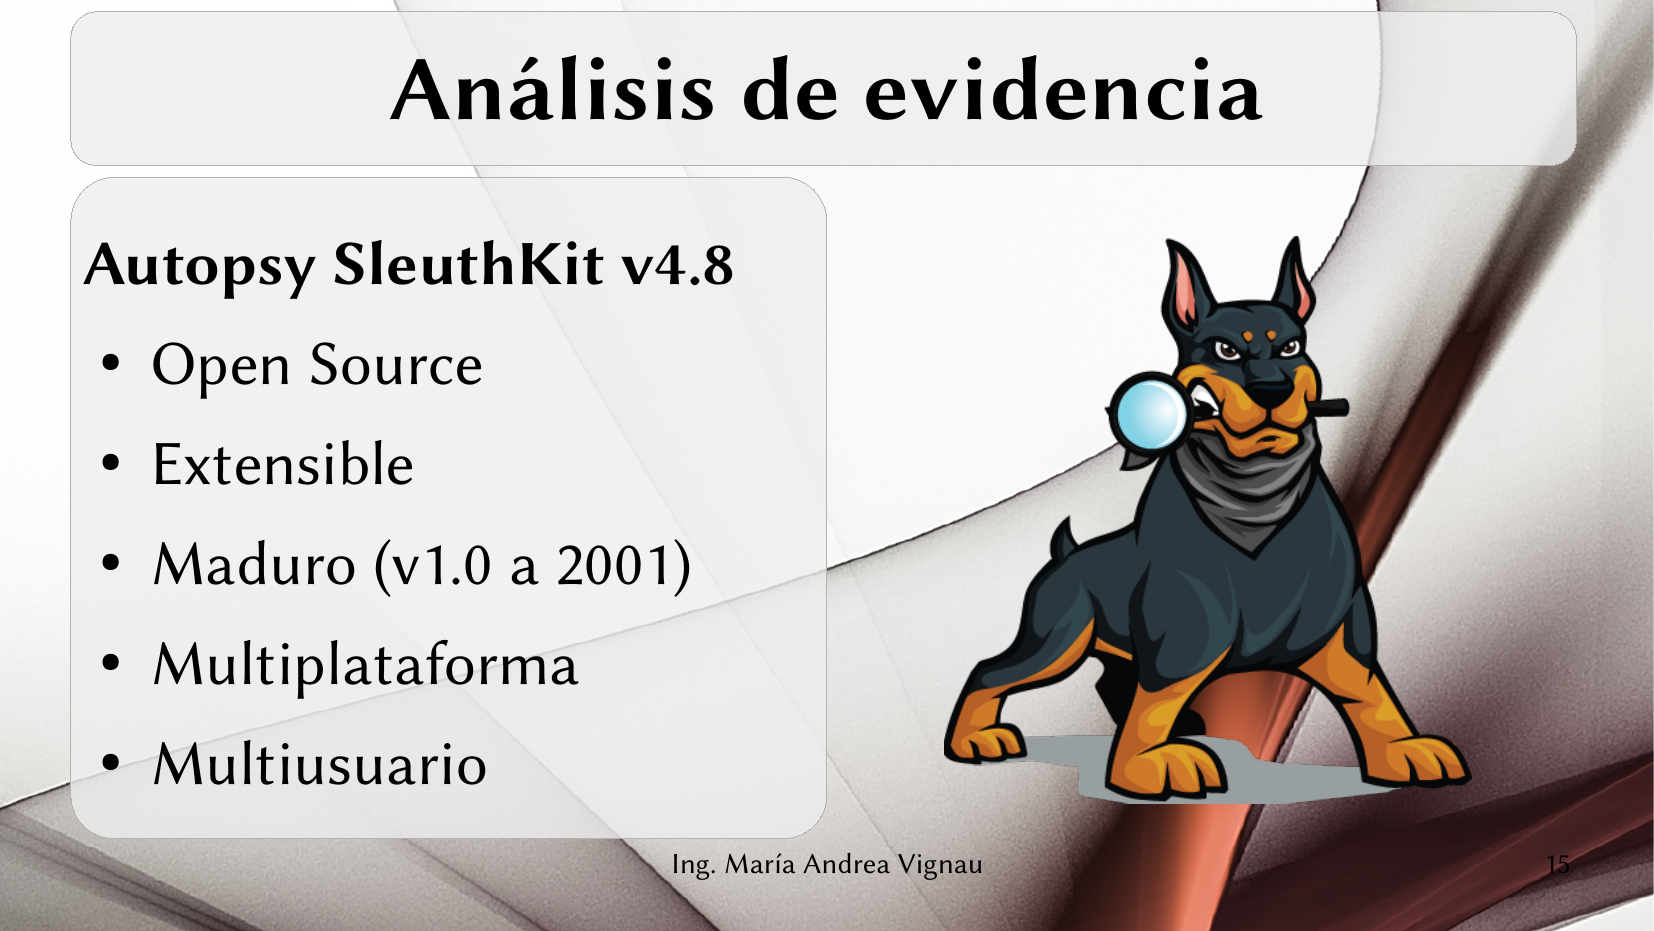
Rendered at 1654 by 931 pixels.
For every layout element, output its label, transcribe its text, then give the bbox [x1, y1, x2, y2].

title Análisis de evidencia [82, 11, 1571, 168]
picture [0, 0, 1654, 931]
list Autopsy SleuthKit v4.8 Open Source Extensible Maduro (v1.0 a 2001) Multiplataforma Multiusuario [82, 228, 809, 804]
